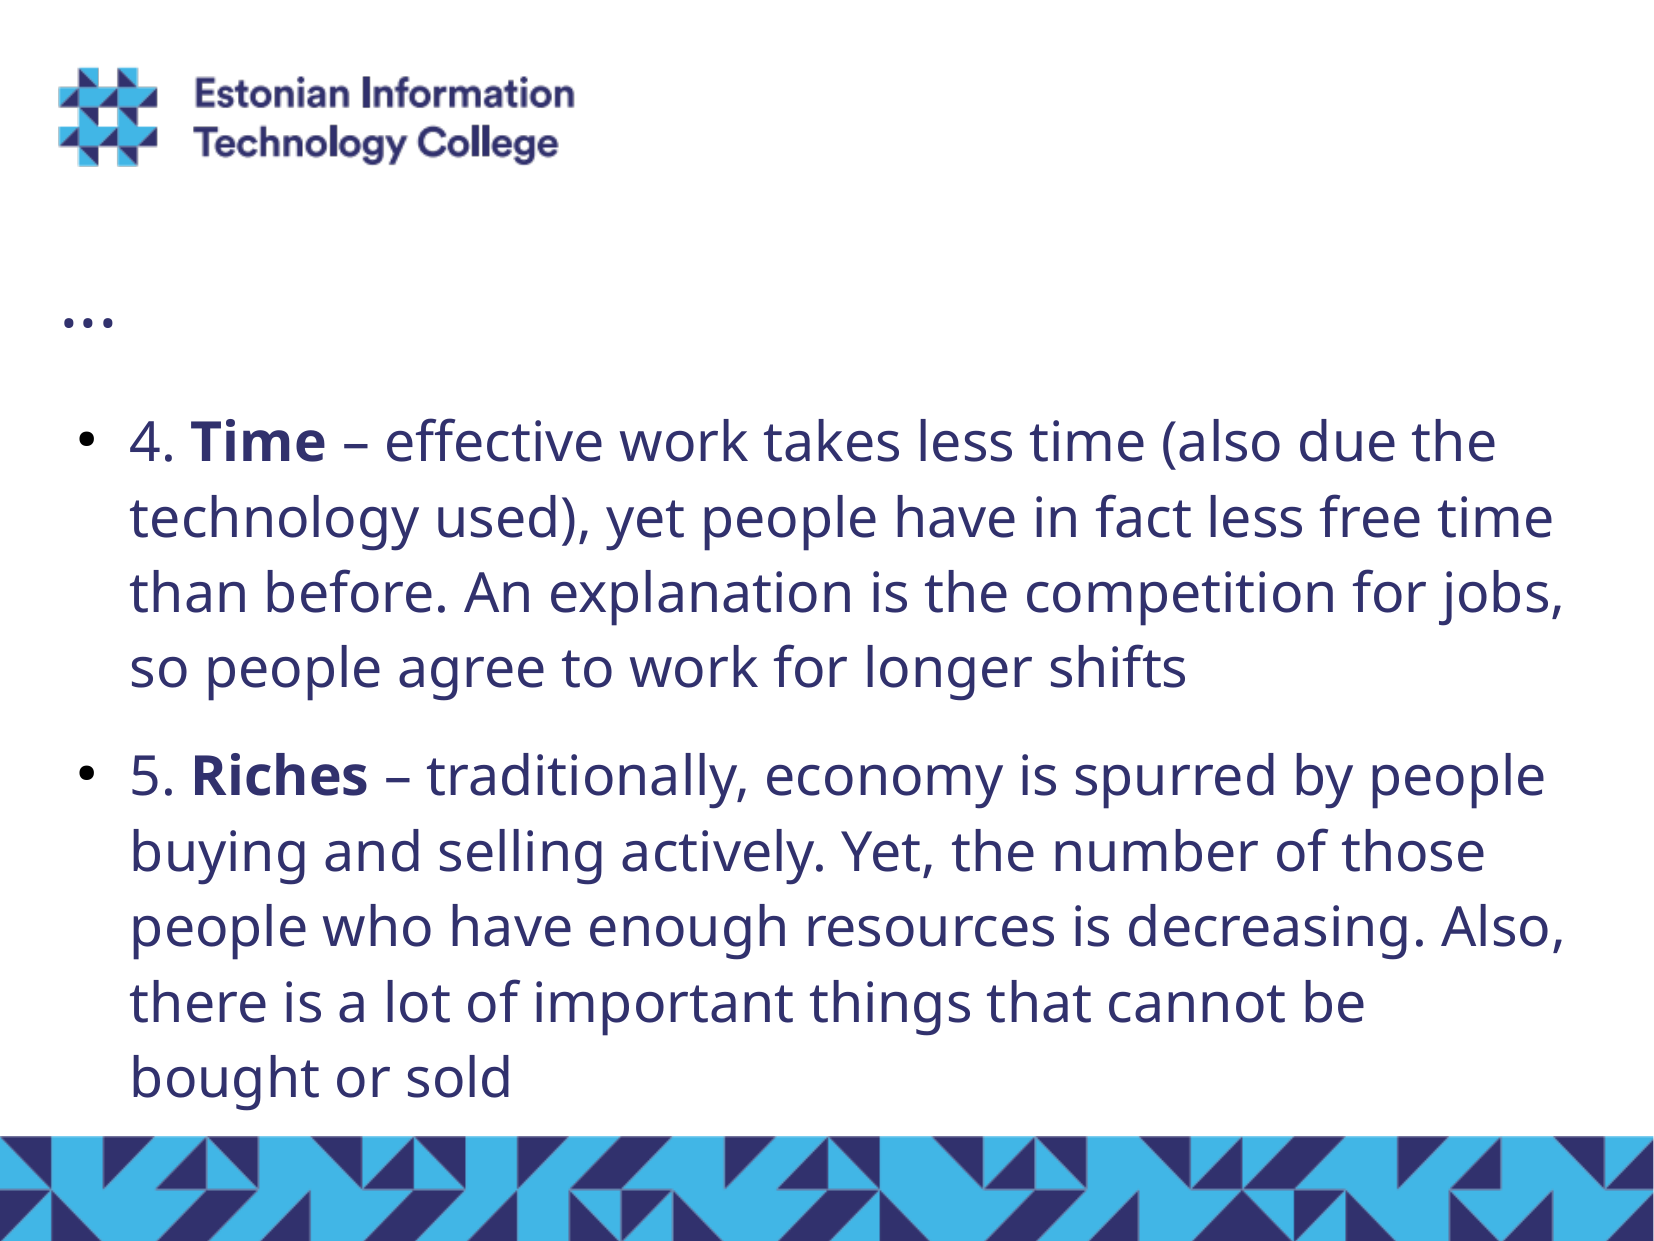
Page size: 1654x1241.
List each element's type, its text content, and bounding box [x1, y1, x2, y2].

list 4. Time – effective work takes less time (also due the technology used), yet people have in fact less free time than before. An explanation is the competition for jobs, so people agree to work for longer shifts 5. Riches – traditionally, economy is spurred by people buying and selling actively. Yet, the number of those people who have enough resources is decreasing. Also, there is a lot of important things that cannot be bought or sold [59, 402, 1571, 1241]
title ... [59, 195, 1548, 402]
